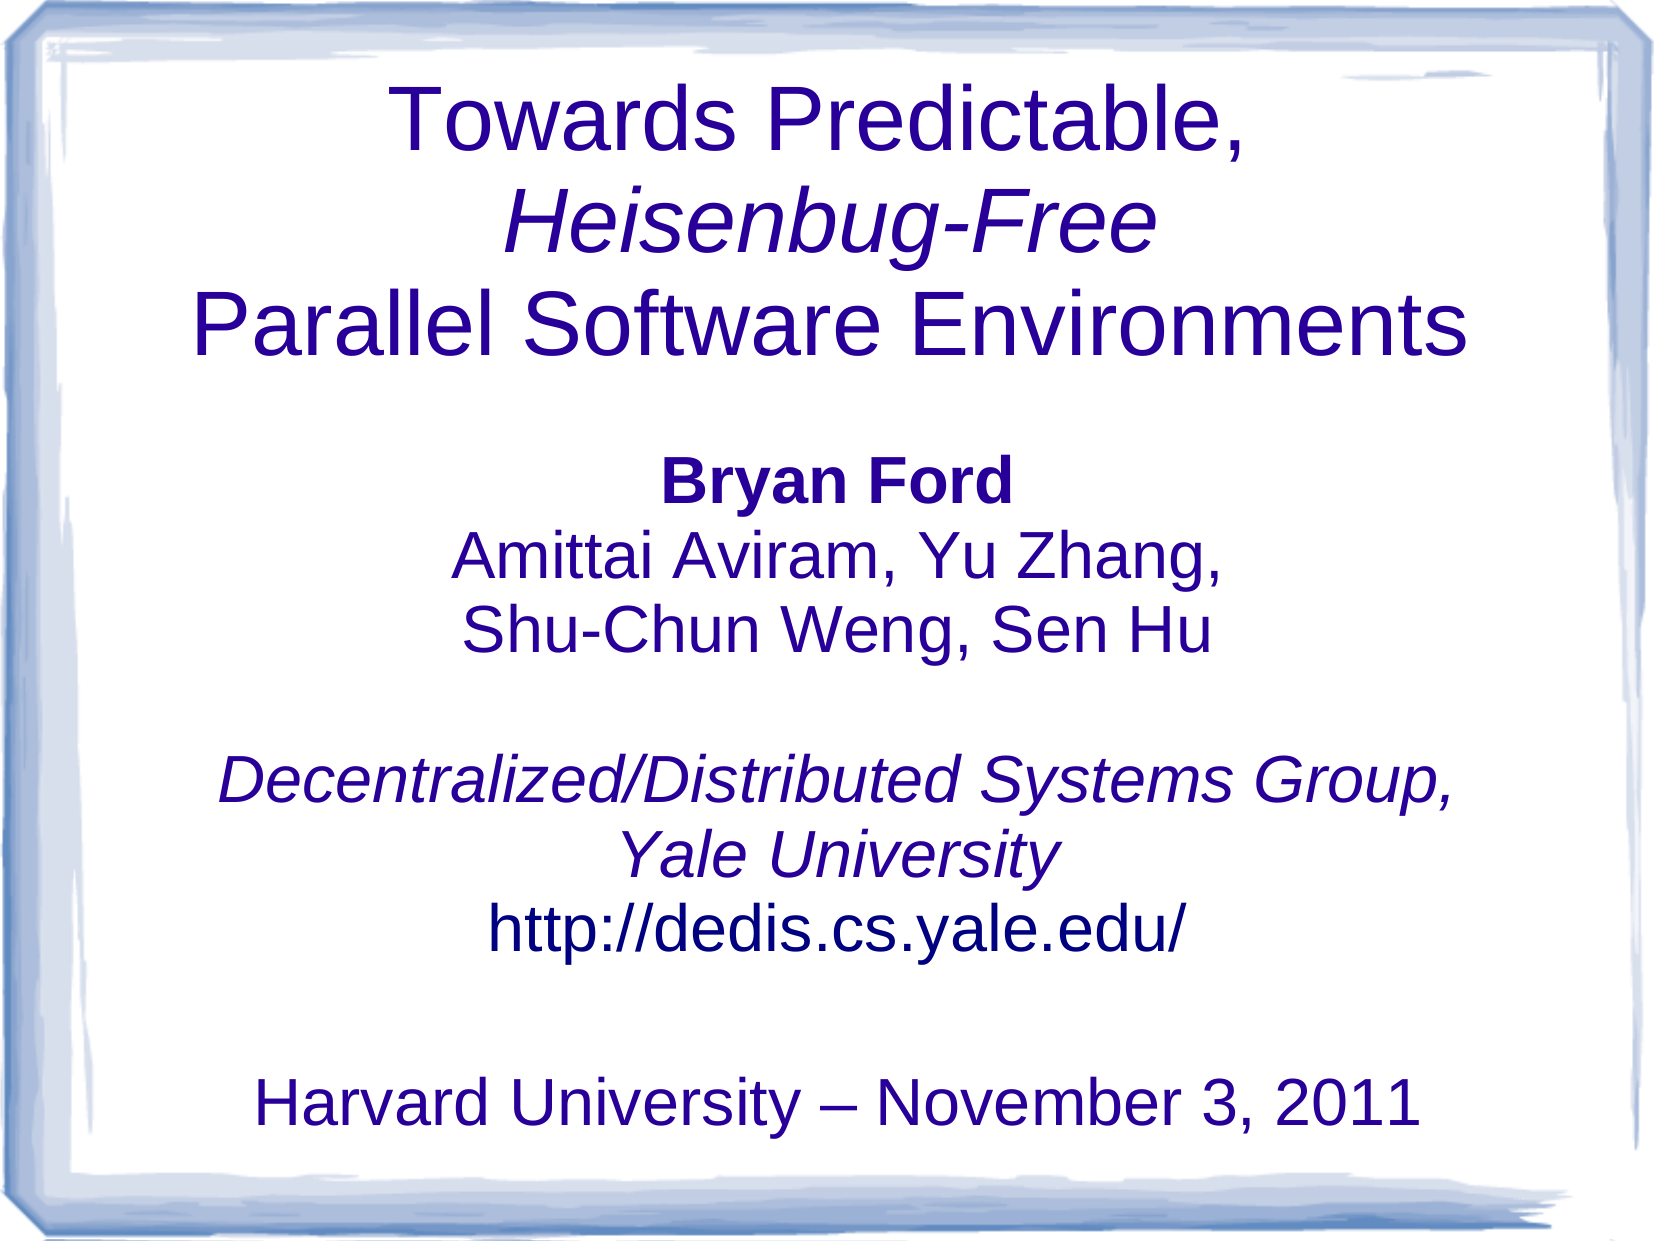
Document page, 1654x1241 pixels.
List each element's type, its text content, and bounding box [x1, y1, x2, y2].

title Towards Predictable, Heisenbug-Free Parallel Software Environments [86, 67, 1576, 376]
subtitle Bryan Ford Amittai Aviram, Yu Zhang, Shu-Chun Weng, Sen Hu Decentralized/Distributed Systems Group, Yale University http://dedis.cs.yale.edu/ [111, 364, 1565, 1045]
text_box Harvard University – November 3, 2011 [112, 1050, 1566, 1155]
picture [0, 0, 1654, 1241]
